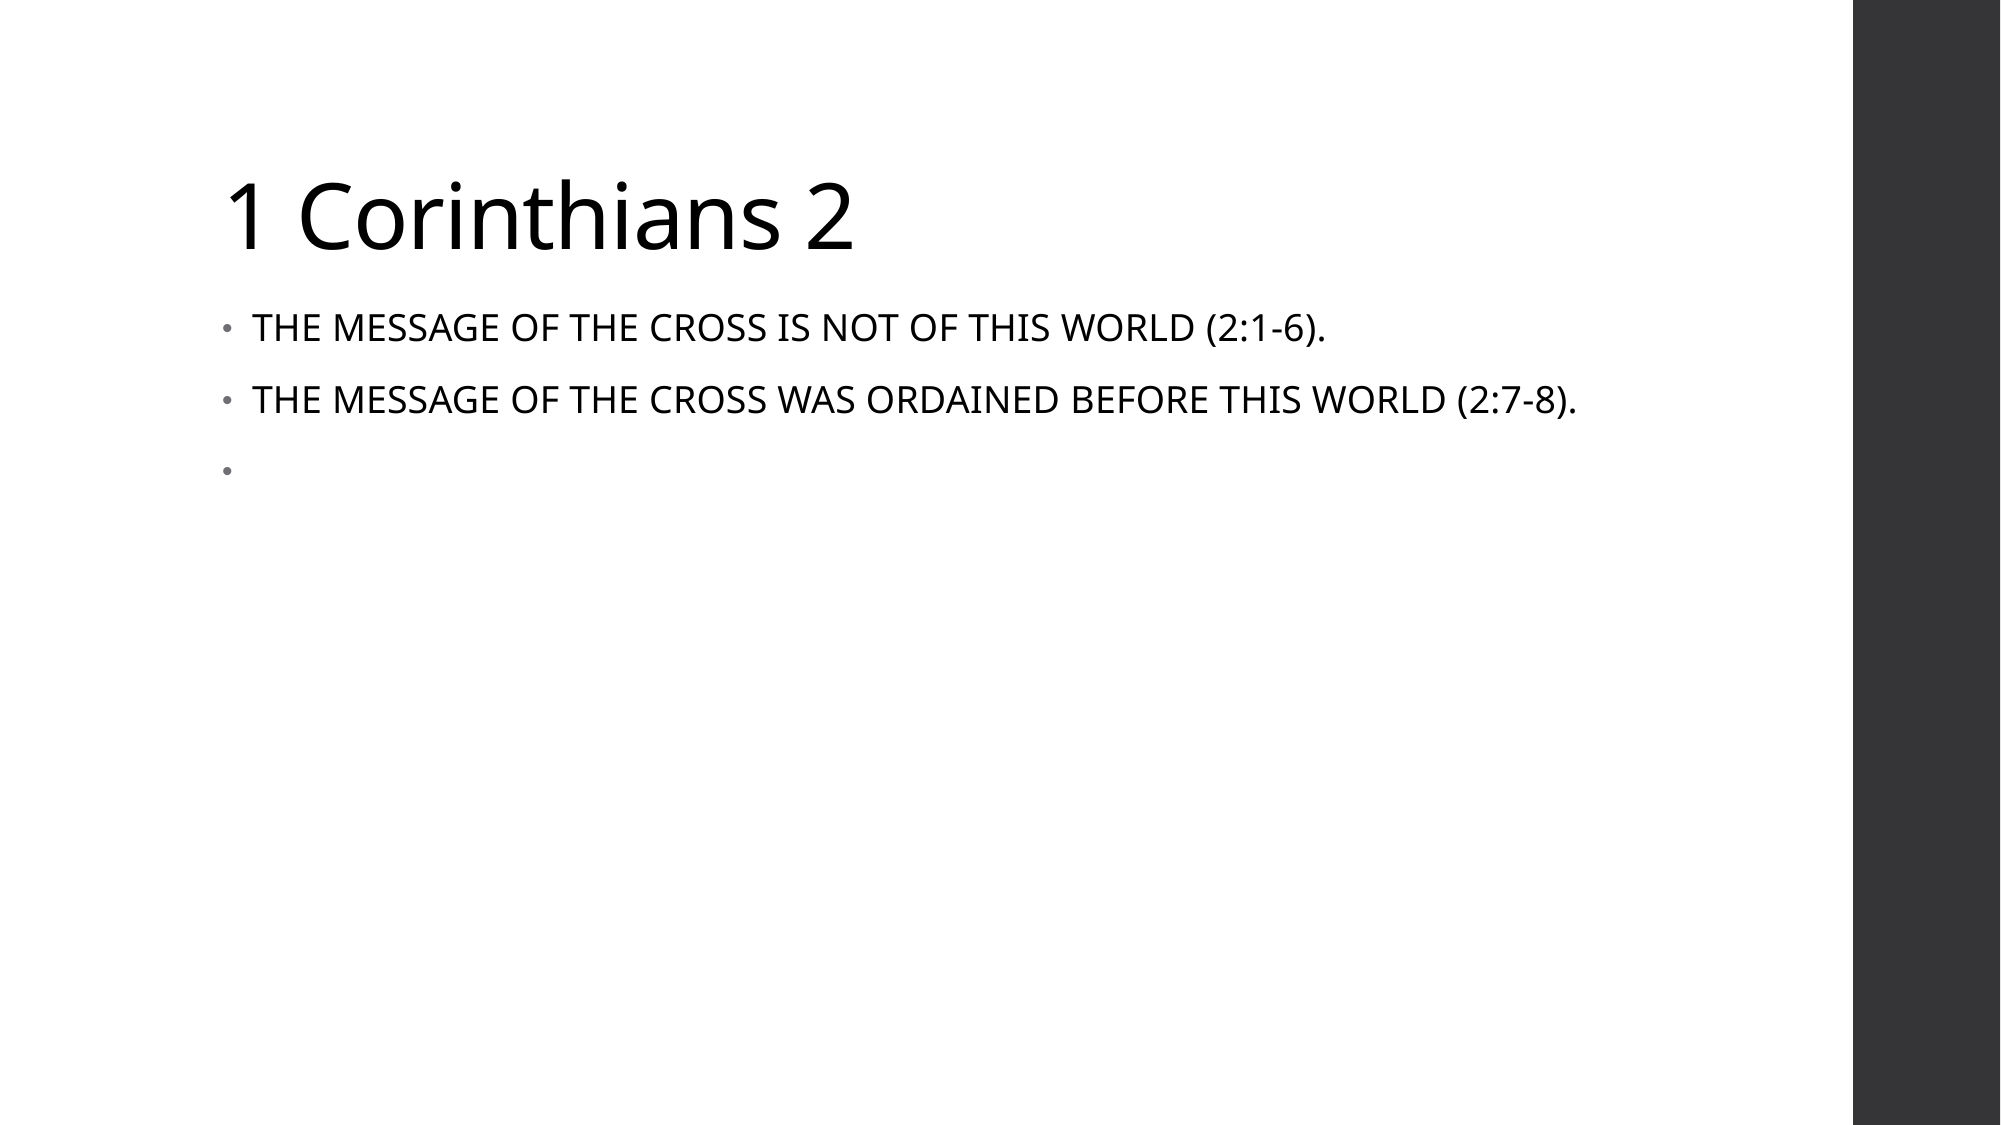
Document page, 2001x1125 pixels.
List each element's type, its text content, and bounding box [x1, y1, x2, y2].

list THE MESSAGE OF THE CROSS IS NOT OF THIS WORLD (2:1-6). THE MESSAGE OF THE CROSS WAS ORDAINED BEFORE THIS WORLD (2:7-8). [206, 299, 1617, 1014]
title 1 Corinthians 2 [206, 60, 1797, 278]
